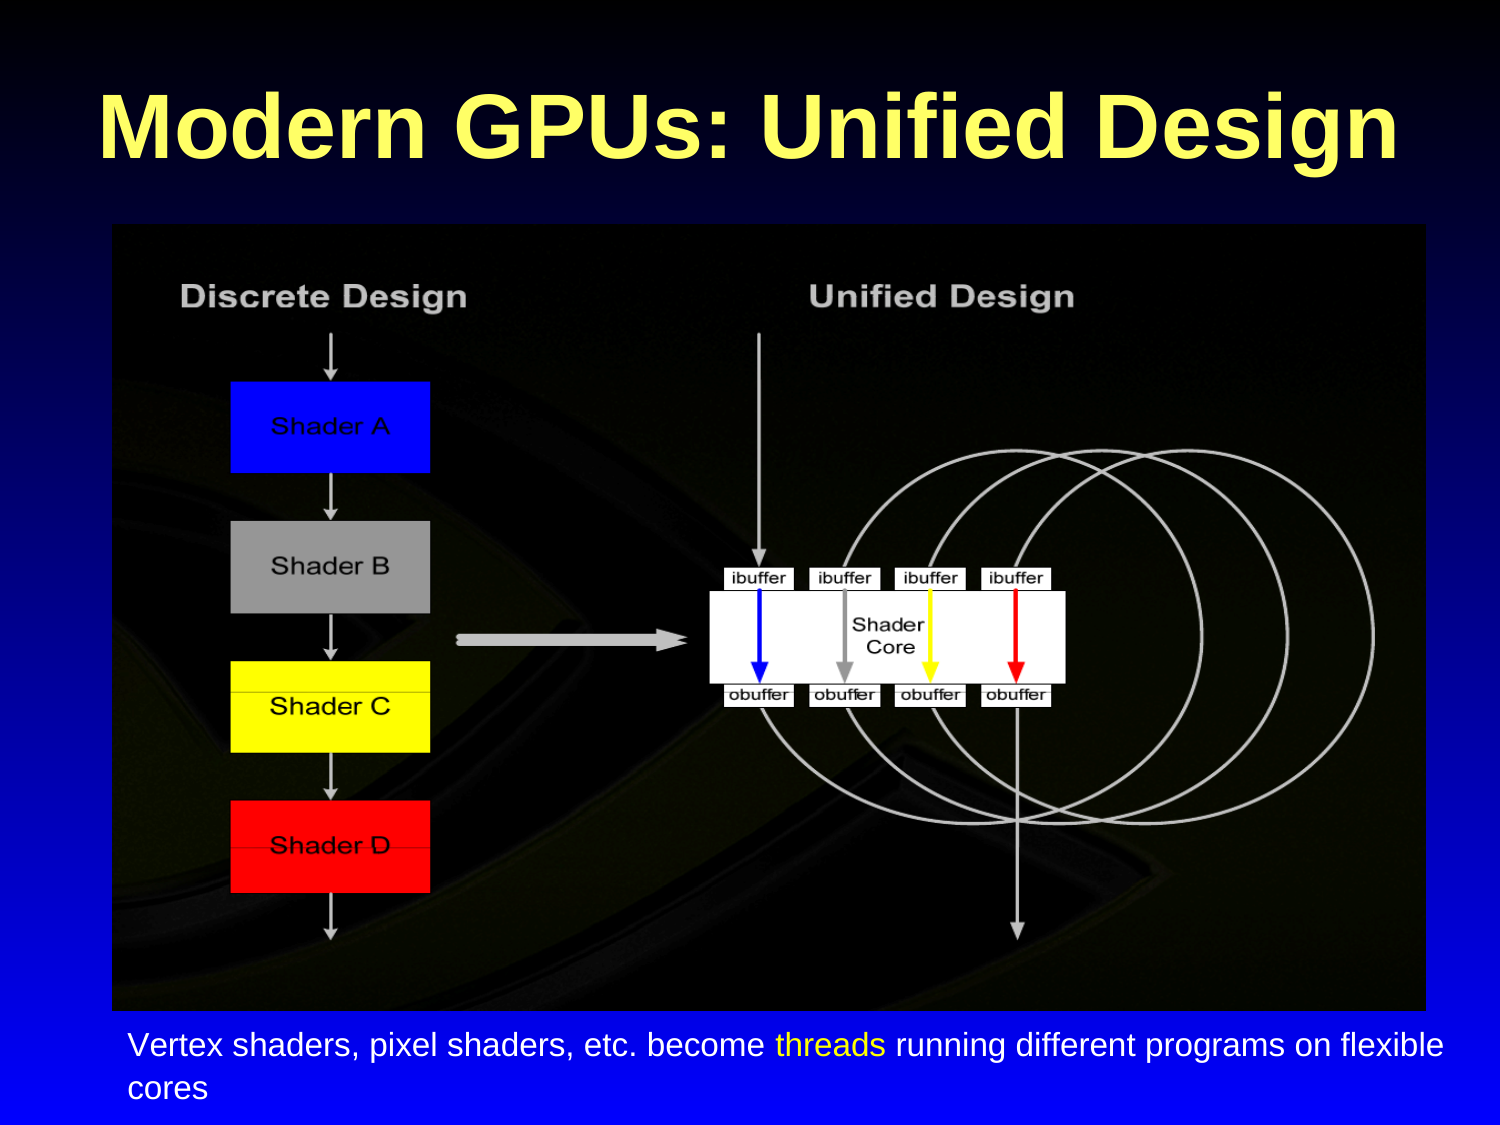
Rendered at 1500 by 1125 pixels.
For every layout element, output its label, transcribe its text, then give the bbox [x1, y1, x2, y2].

title Modern GPUs: Unified Design [37, 3, 1463, 232]
text_box Vertex shaders, pixel shaders, etc. become threads running different programs on flexible cores [112, 1012, 1500, 1125]
picture [112, 224, 1426, 1011]
